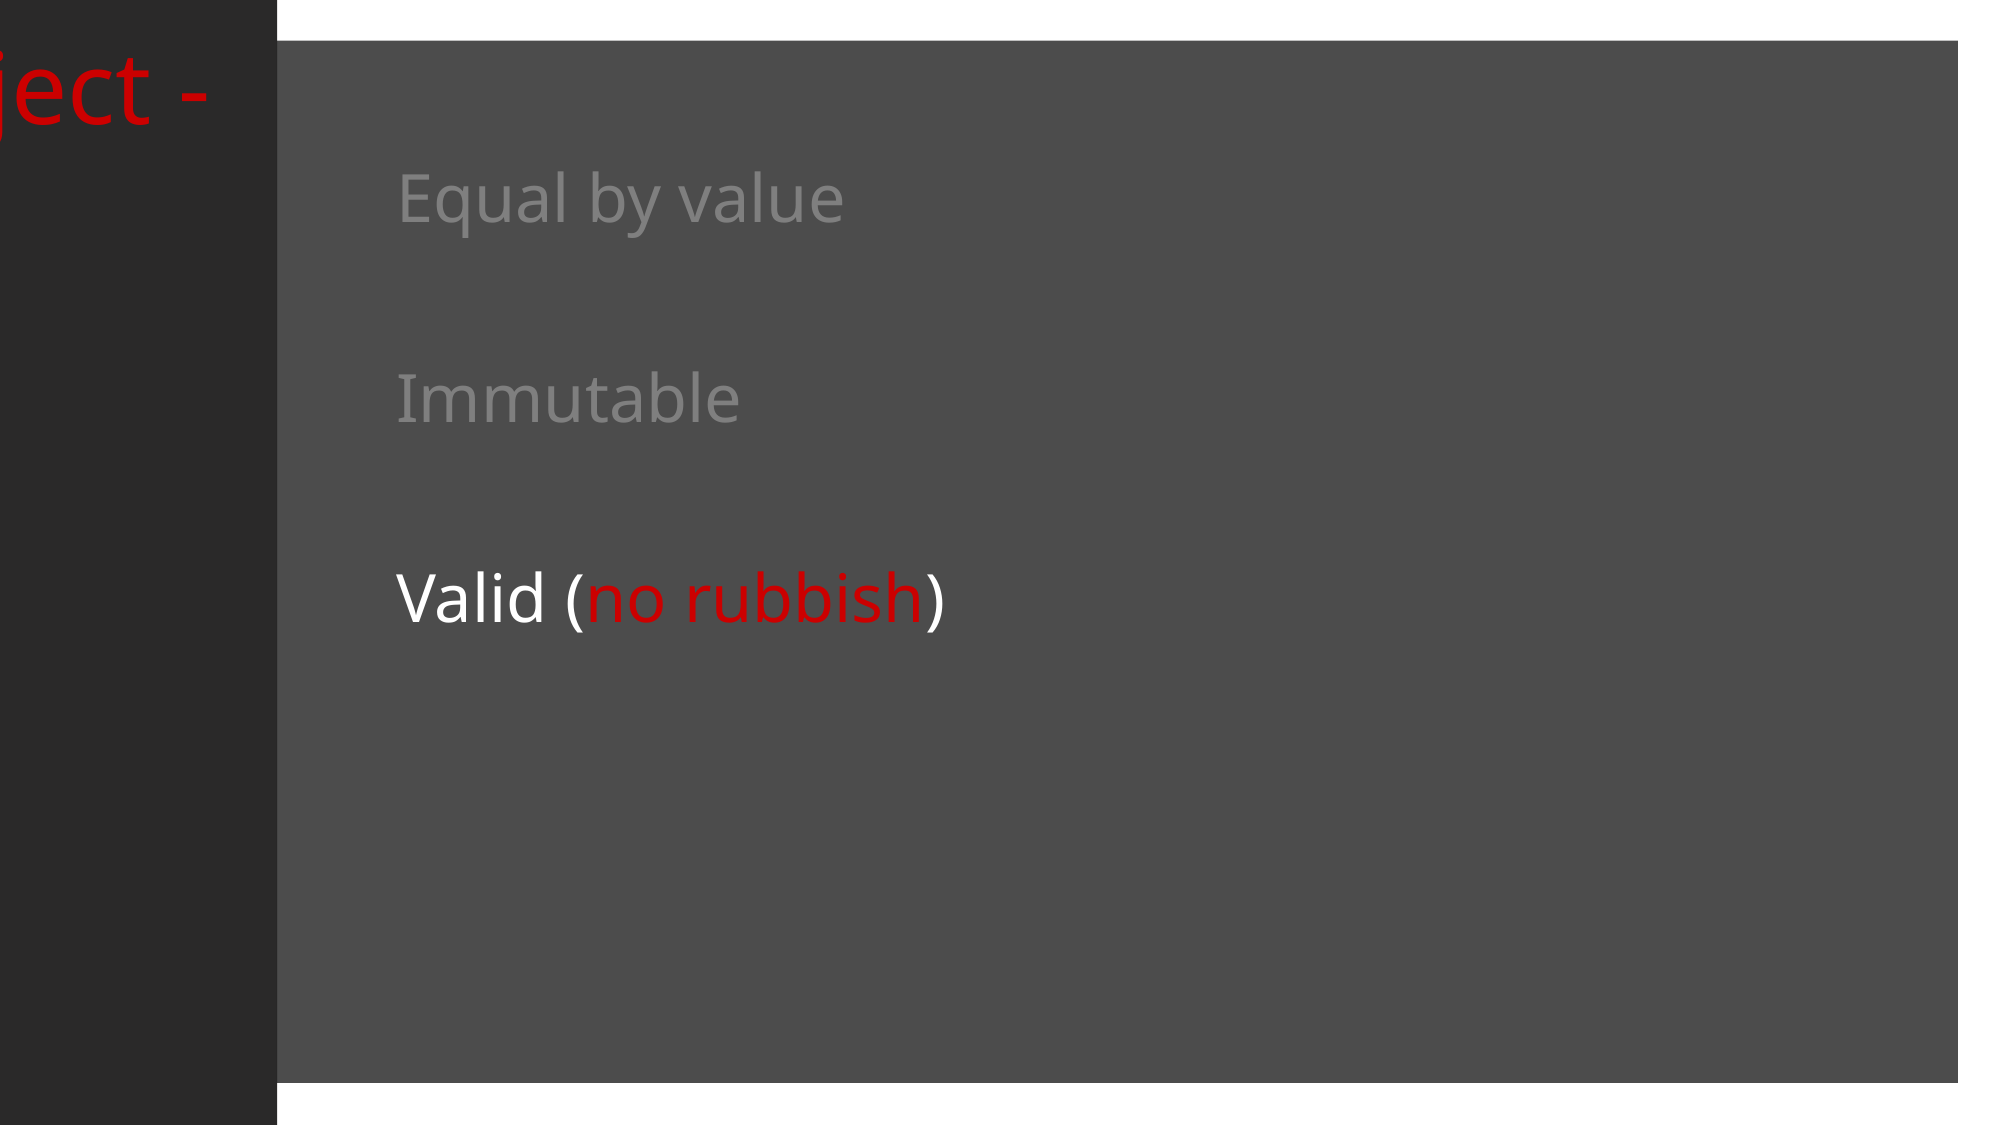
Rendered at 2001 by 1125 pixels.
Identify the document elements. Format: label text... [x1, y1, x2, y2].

text_box [807, 614, 822, 618]
text_box ----- single value object - [74, 17, 226, 1115]
text_box [518, 614, 533, 618]
text_box [639, 614, 654, 618]
text_box [0, 0, 1958, 1125]
text_box Equal by value Immutable Valid (no rubbish) [381, 28, 1660, 614]
text_box [766, 614, 781, 618]
text_box [443, 614, 458, 618]
text_box [723, 614, 738, 618]
